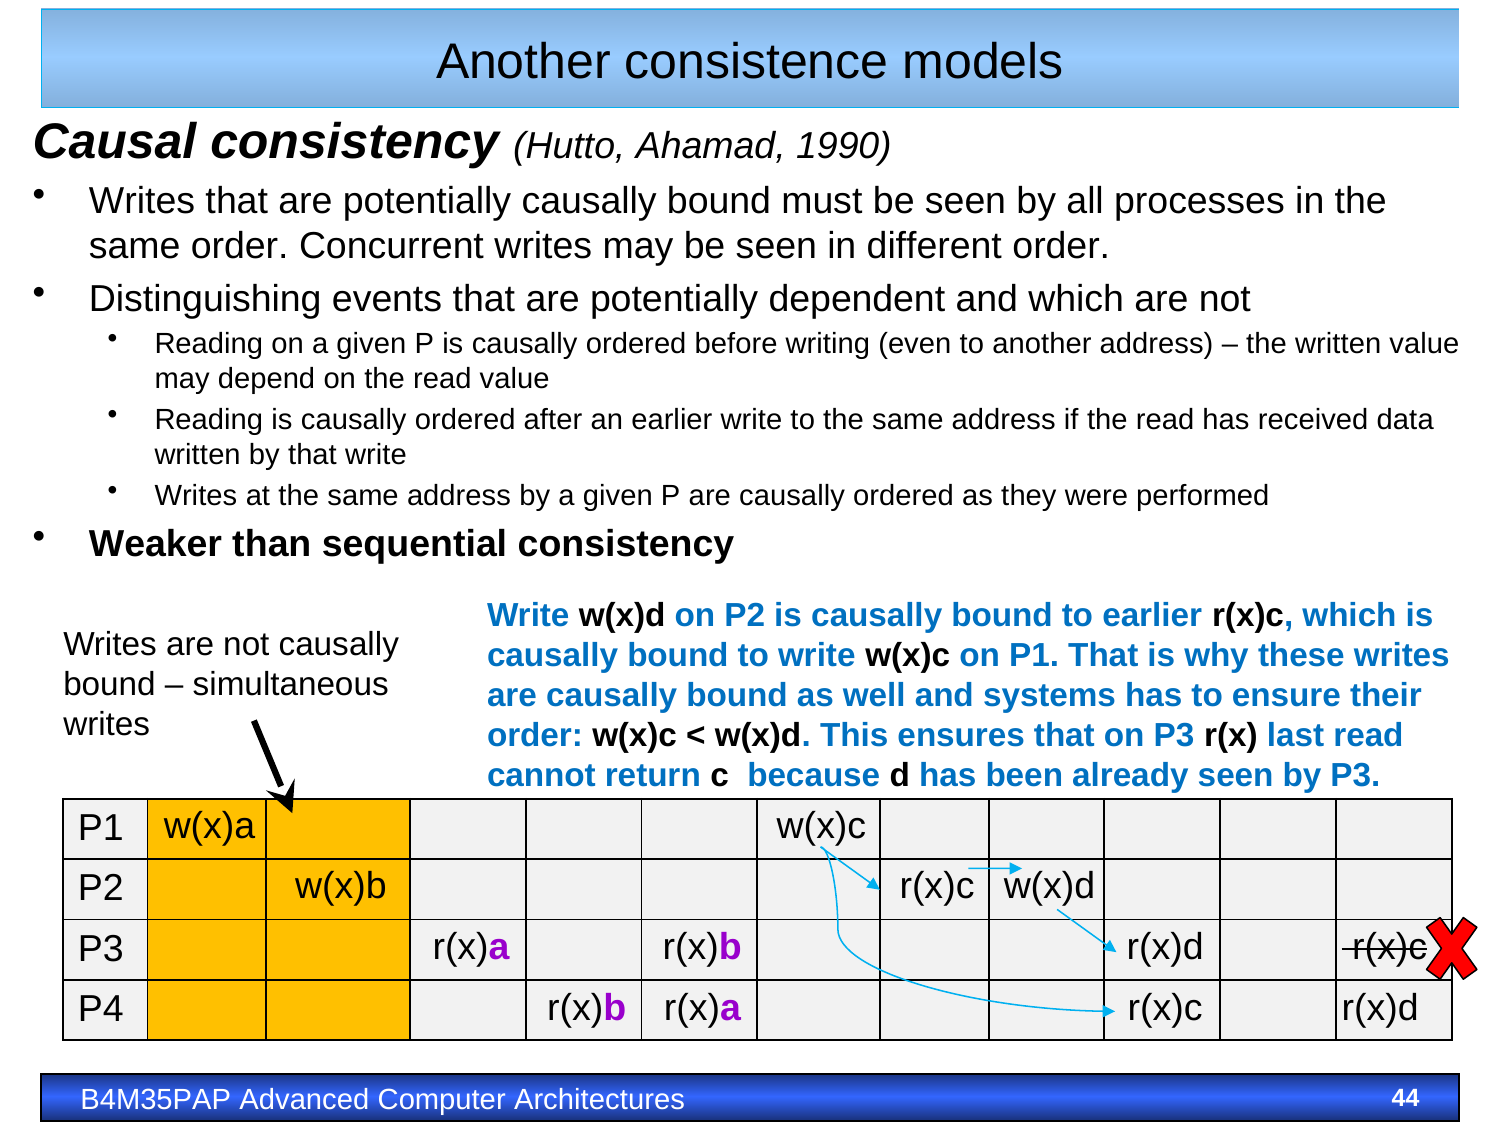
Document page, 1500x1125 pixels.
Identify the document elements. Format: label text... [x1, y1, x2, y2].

table_cell r(x)b [527, 981, 641, 1039]
table_cell [1085, 928, 1103, 941]
table_cell [990, 928, 1103, 979]
table_cell r(x)d [1105, 928, 1219, 979]
table_cell [267, 928, 409, 979]
table_cell [758, 981, 879, 1039]
table_cell P3 [64, 928, 147, 979]
table_cell [1221, 928, 1335, 979]
table_cell [881, 928, 988, 979]
table_cell r(x)c [1441, 966, 1451, 979]
list Causal consistency (Hutto, Ahamad, 1990) Writes that are potentially causally bound must be seen by all processes in the same order. Concurrent writes may be seen in different order. Distinguishing events that are potentially dependent and which are not Reading on a given P is causally ordered before writing (even to another address) – the written value may depend on the read value Reading is causally ordered after an earlier write to the same address if the read has received data written by that write Writes at the same address by a given P are causally ordered as they were performed Weaker than sequential consistency [17, 101, 1500, 928]
title Another consistence models [41, 8, 1459, 108]
table_cell [527, 928, 641, 979]
table_cell r(x)c [1105, 981, 1219, 1039]
table_cell [881, 981, 988, 1039]
table_cell [758, 928, 879, 979]
table_cell [411, 981, 525, 1039]
table_cell r(x)a [411, 928, 525, 979]
table_cell [1221, 981, 1335, 1039]
text_box [1426, 928, 1477, 980]
table_cell r(x)b [642, 928, 756, 979]
table_cell [990, 981, 1103, 1039]
table_cell P4 [64, 981, 147, 1039]
text_box [1082, 928, 1117, 953]
table_cell [148, 981, 265, 1039]
table_cell r(x)a [642, 981, 756, 1039]
table_cell r(x)d [1337, 981, 1451, 1039]
table_cell r(x)c [1337, 928, 1441, 979]
table_cell [267, 981, 409, 1039]
table_cell [148, 928, 265, 979]
